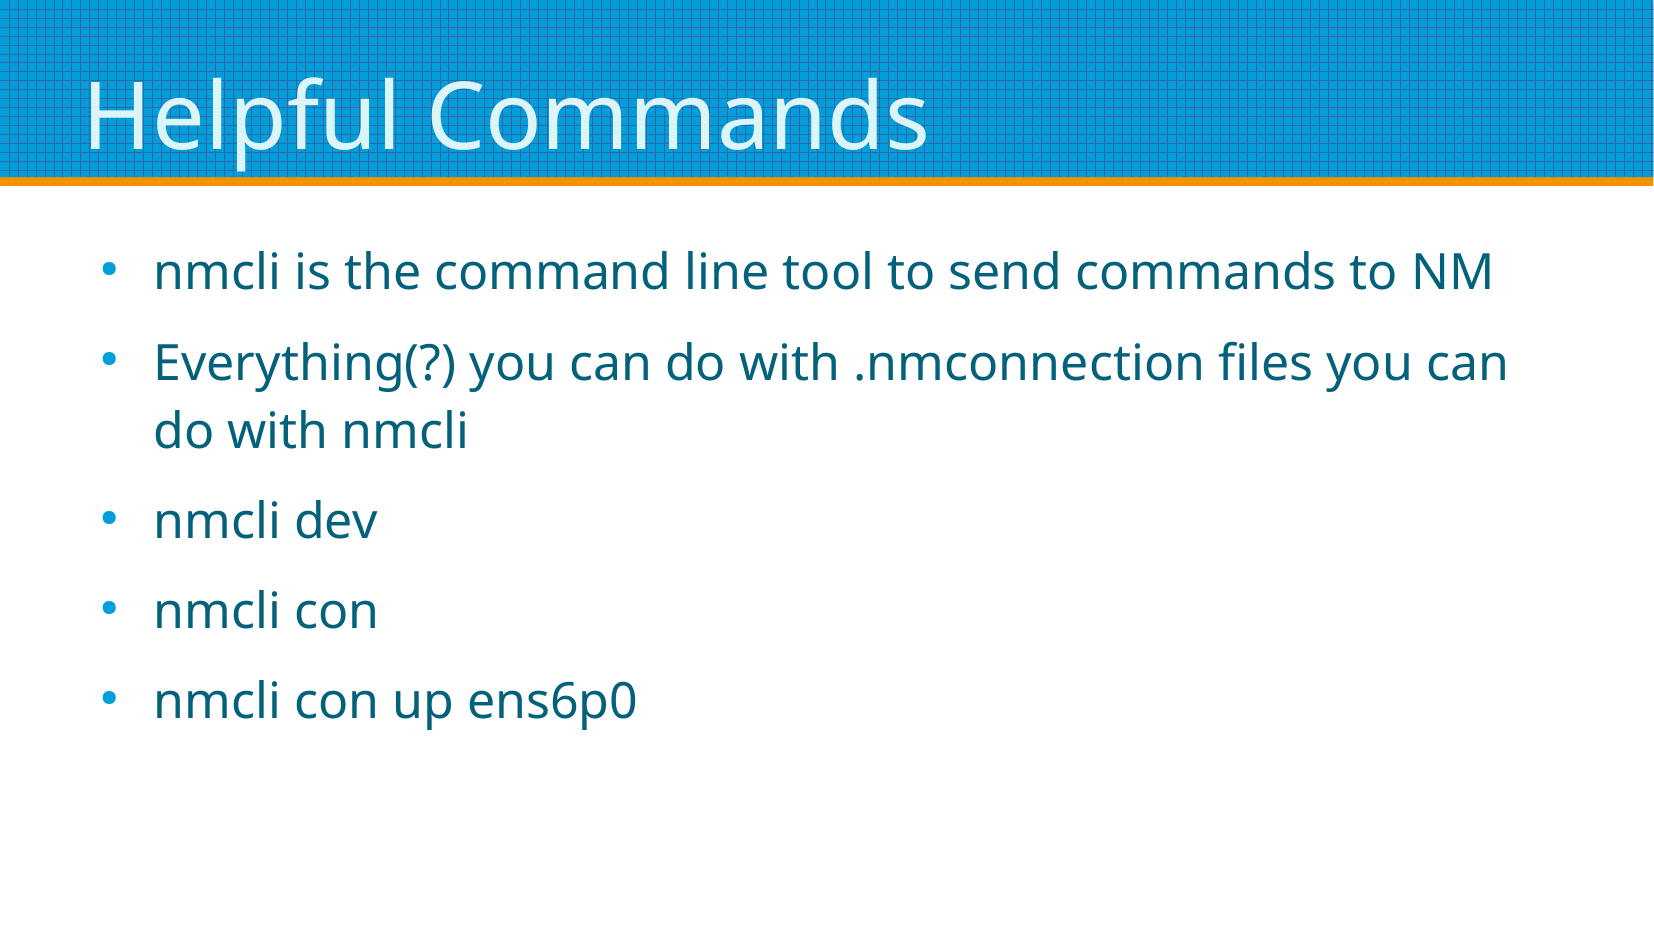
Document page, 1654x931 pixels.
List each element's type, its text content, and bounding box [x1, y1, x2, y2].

title Helpful Commands [82, 14, 1571, 178]
list nmcli is the command line tool to send commands to NM Everything(?) you can do with .nmconnection files you can do with nmcli nmcli dev nmcli con nmcli con up ens6p0 [82, 236, 1571, 813]
